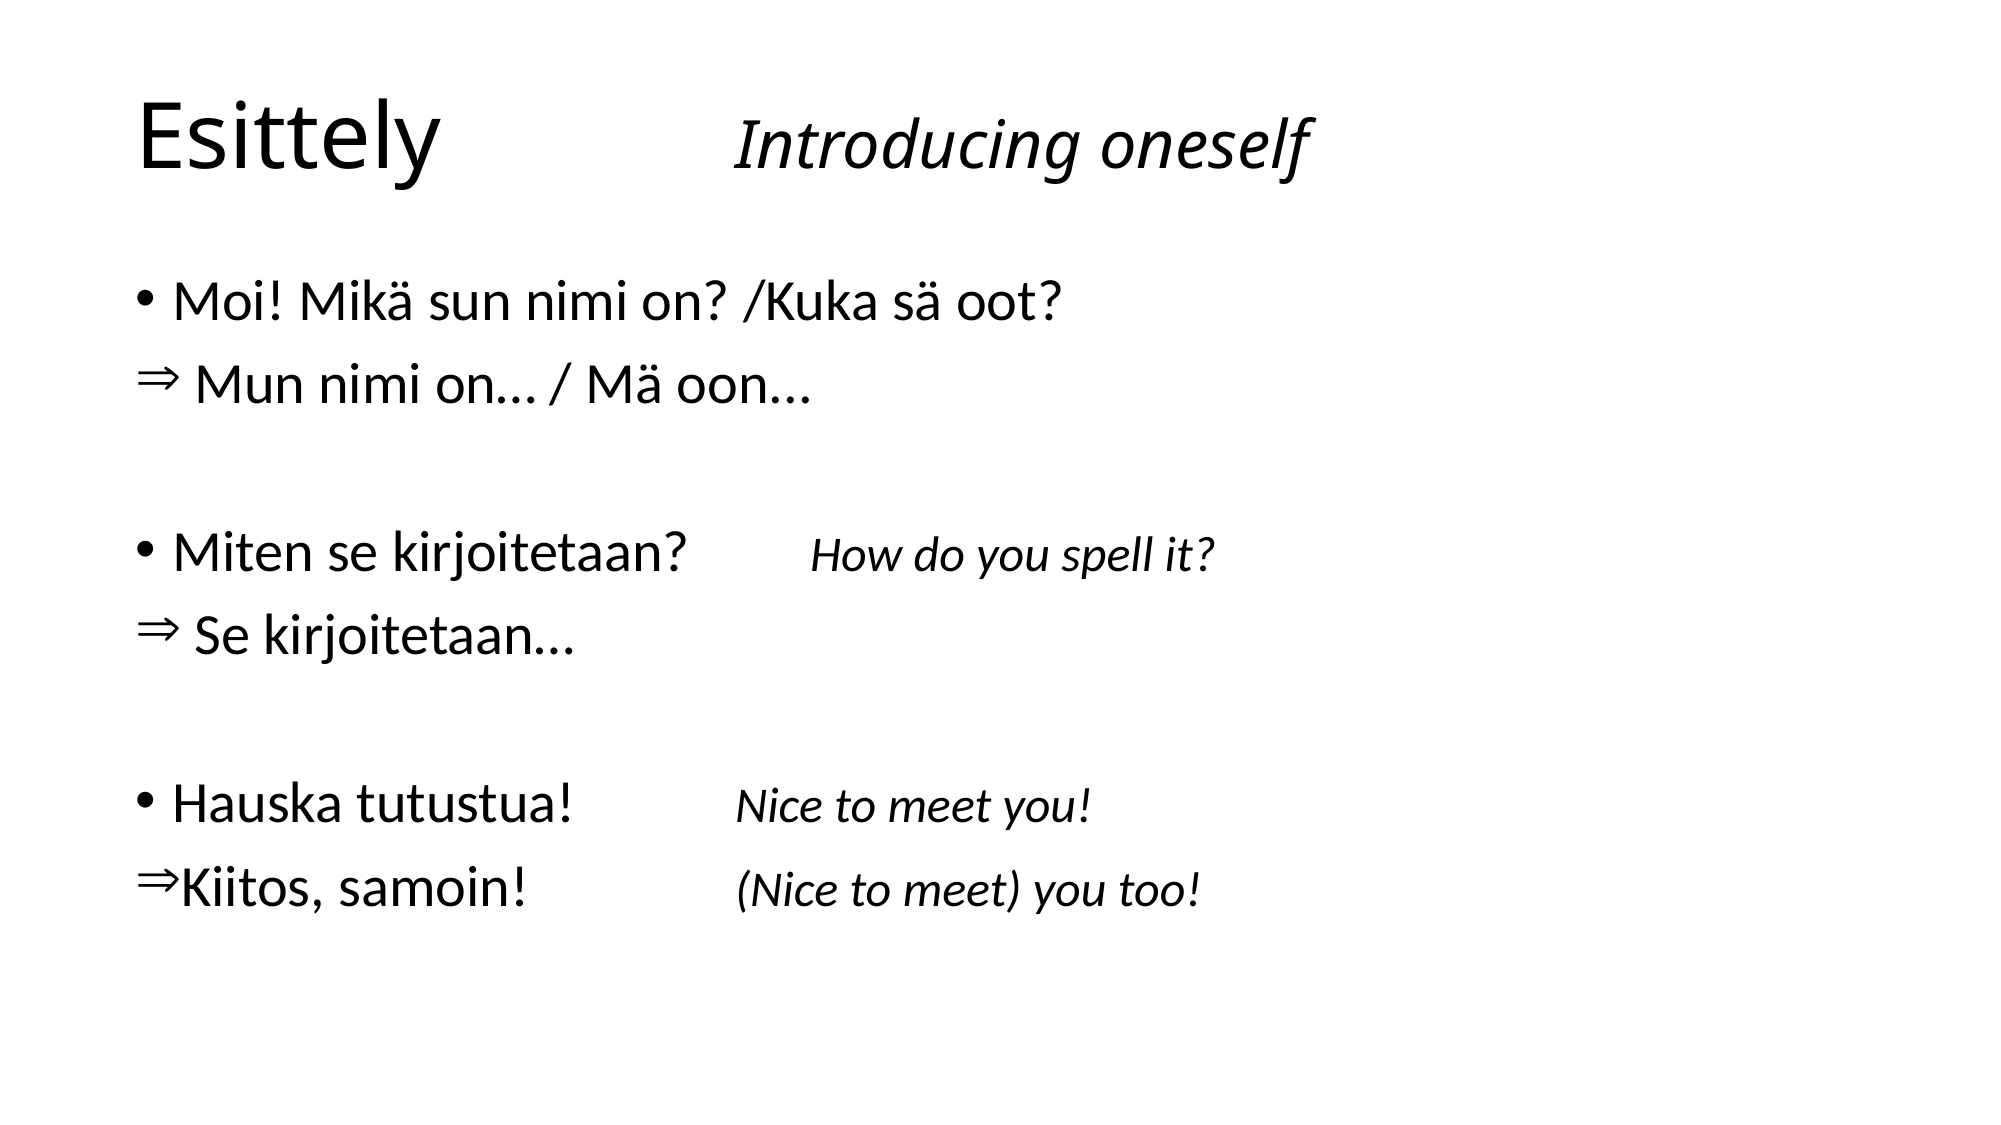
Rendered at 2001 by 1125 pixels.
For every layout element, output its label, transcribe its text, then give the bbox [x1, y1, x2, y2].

list Moi! Mikä sun nimi on? /Kuka sä oot? Mun nimi on… / Mä oon... Miten se kirjoitetaan? How do you spell it? Se kirjoitetaan… Hauska tutustua! Nice to meet you! Kiitos, samoin! (Nice to meet) you too! [120, 262, 1721, 1005]
title Esittely Introducing oneself [120, 45, 1675, 233]
